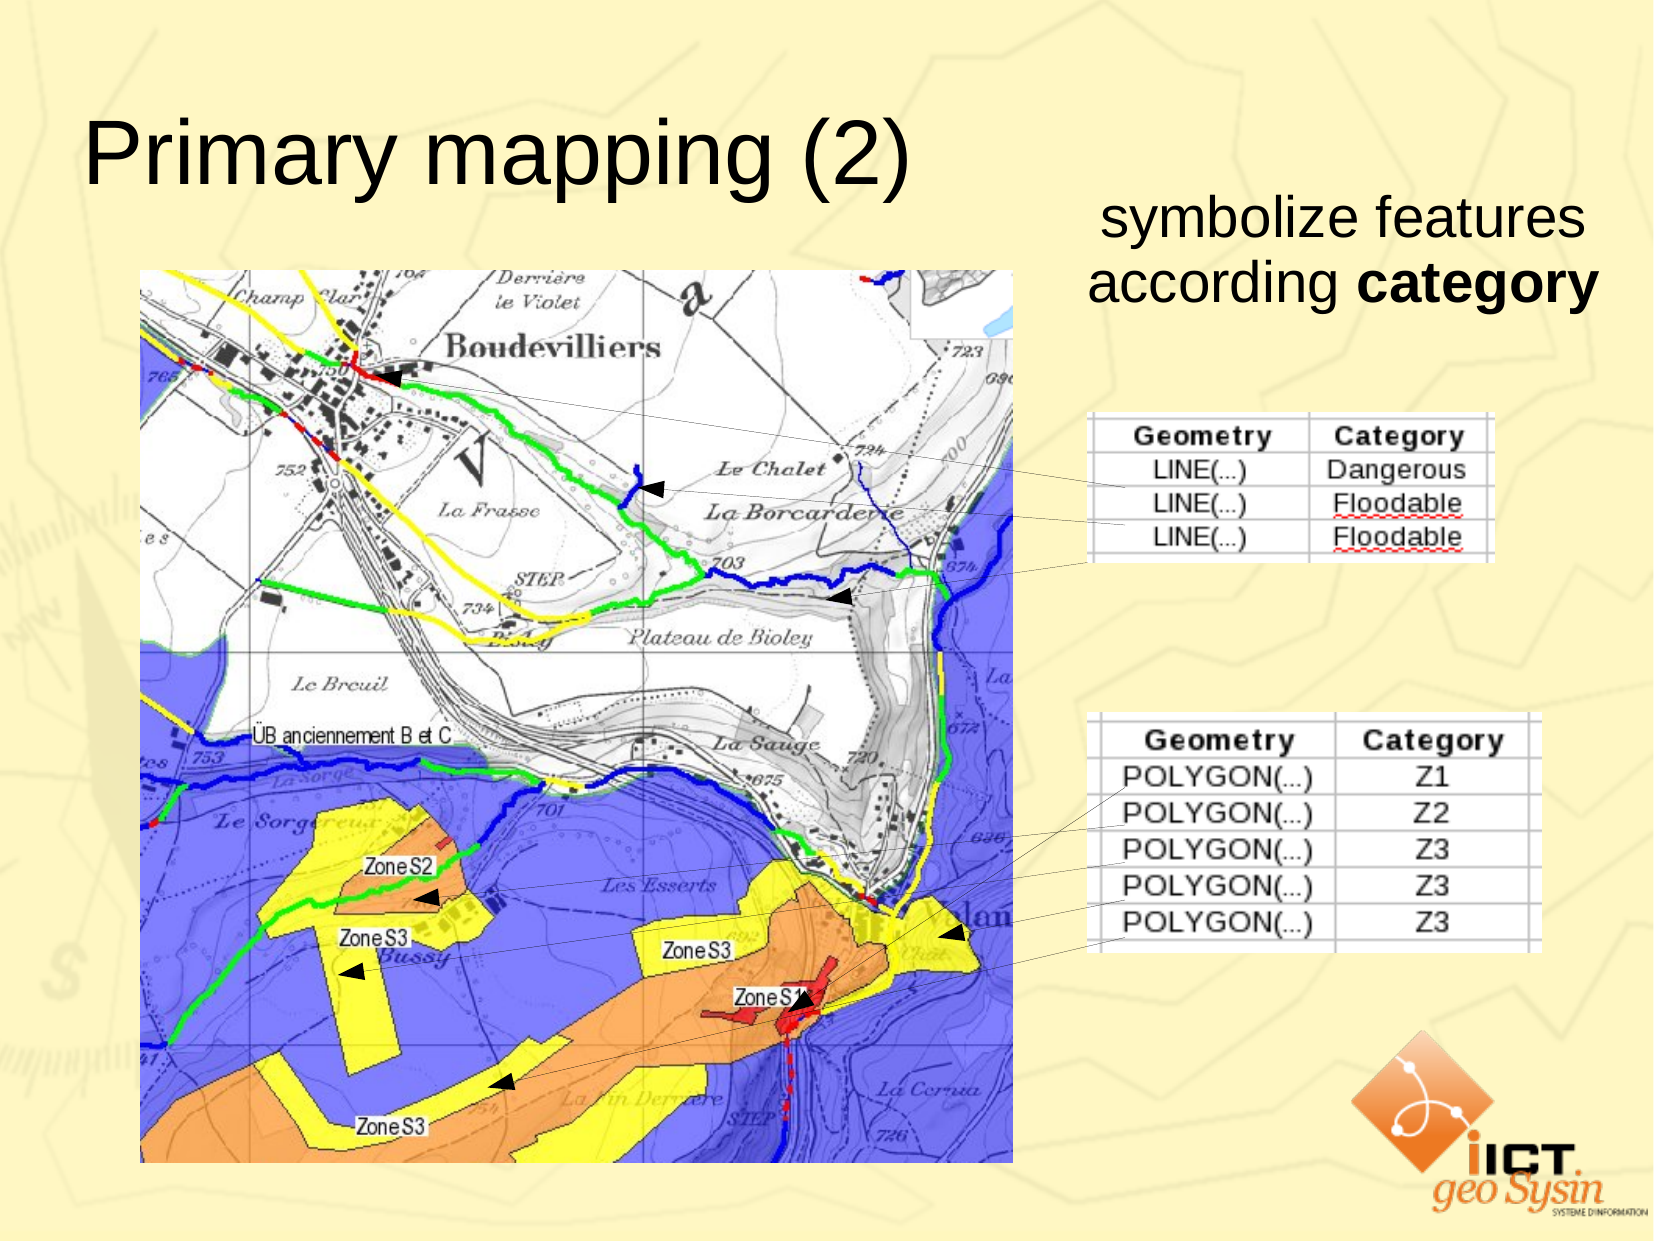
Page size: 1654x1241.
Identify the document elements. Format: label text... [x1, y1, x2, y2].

picture [0, 0, 1654, 1241]
title Primary mapping (2) [82, 56, 1571, 250]
text_box symbolize features according category [1062, 177, 1625, 325]
